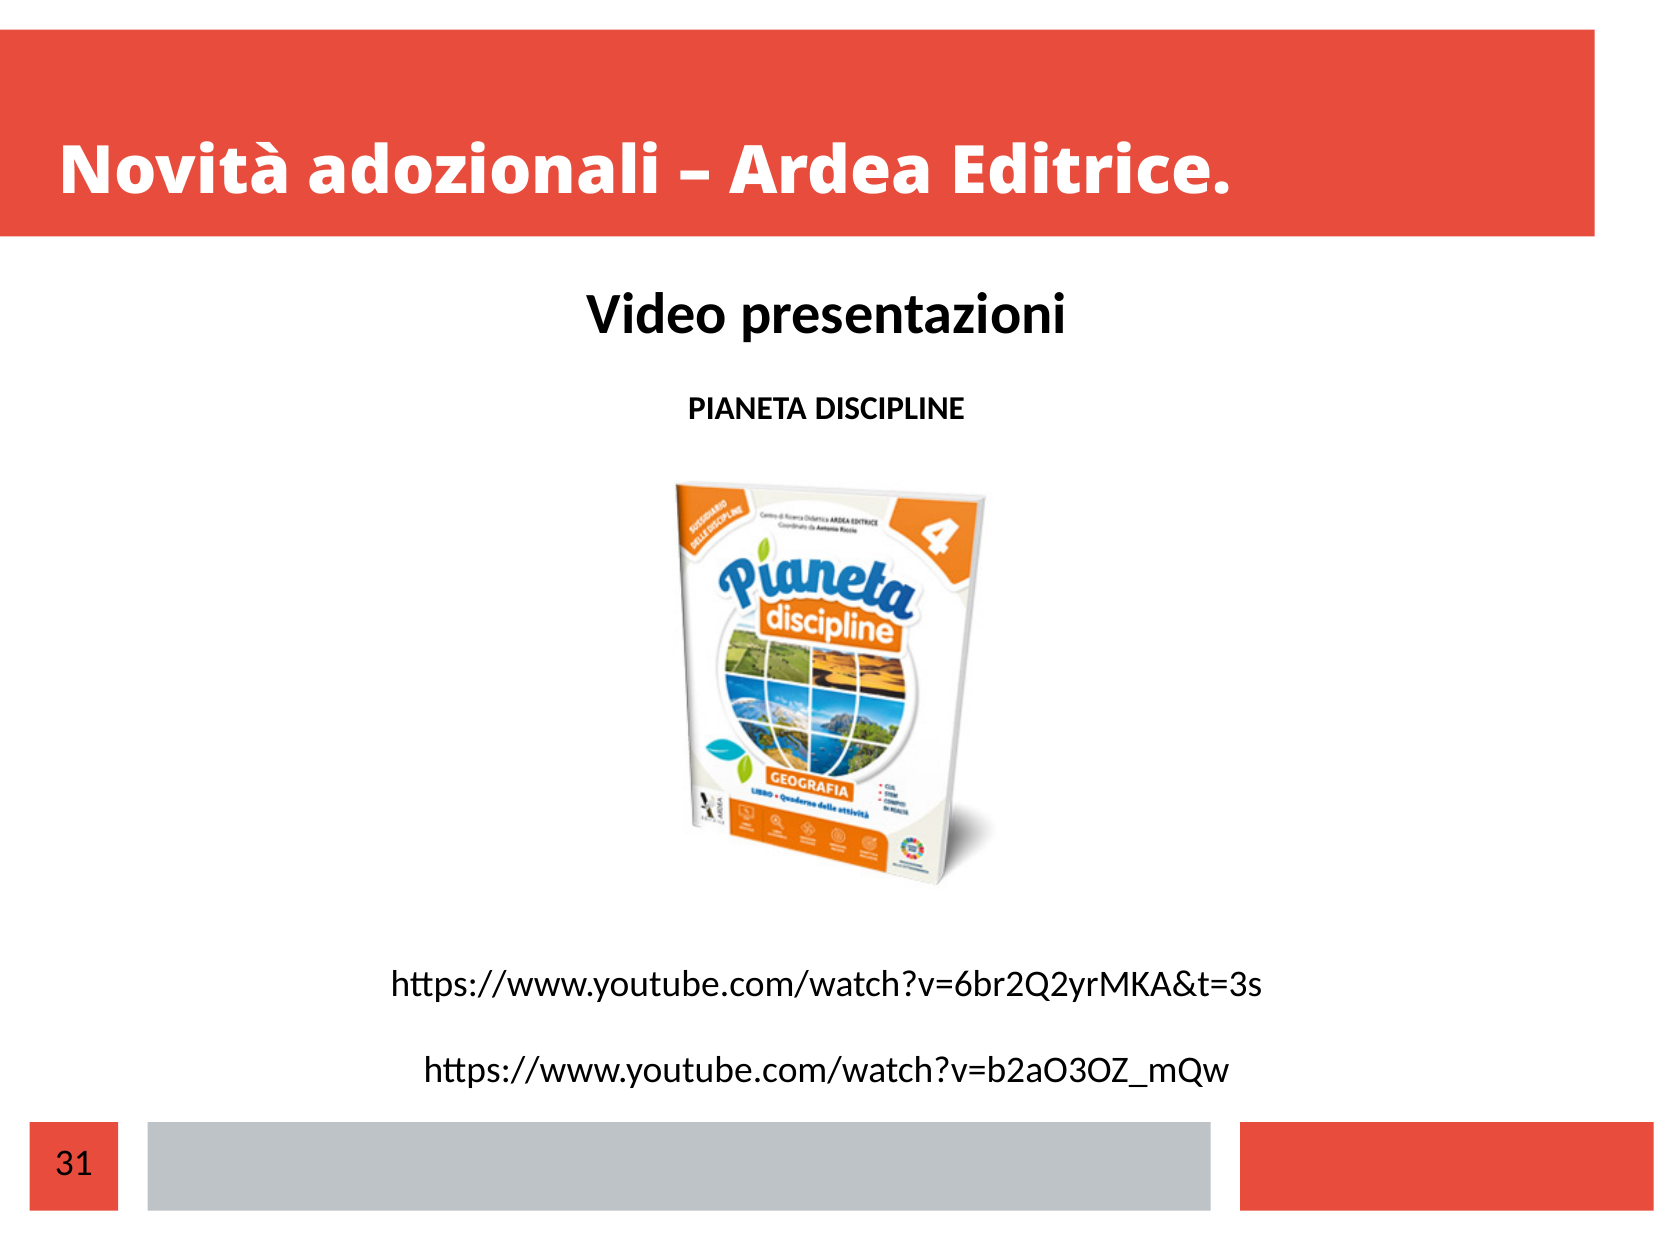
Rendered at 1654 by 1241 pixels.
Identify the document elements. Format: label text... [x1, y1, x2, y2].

text_box PIANETA DISCIPLINE [550, 378, 1103, 434]
text_box <numero> [29, 1122, 119, 1211]
text_box https://www.youtube.com/watch?v=b2aO3OZ_mQw [369, 1037, 1284, 1099]
picture [607, 470, 1047, 892]
text_box https://www.youtube.com/watch?v=6br2Q2yrMKA&t=3s [322, 951, 1332, 1013]
title Novità adozionali – Ardea Editrice. [59, 59, 1595, 207]
text_box Video presentazioni [118, 282, 1536, 586]
